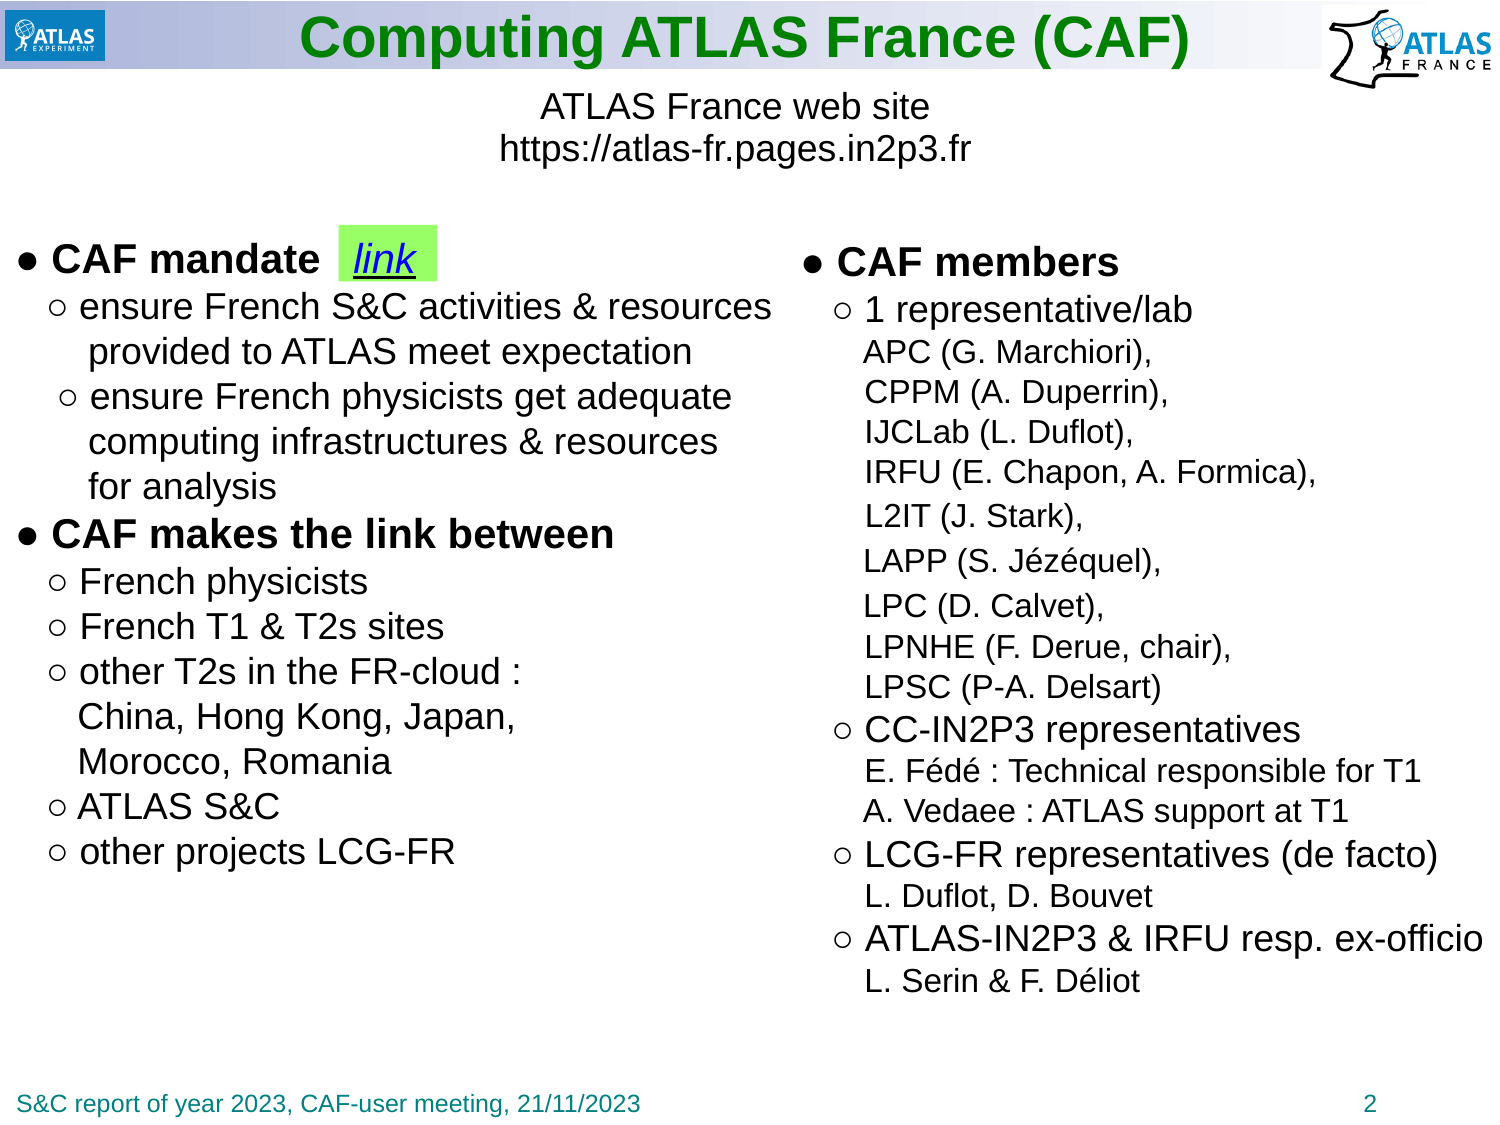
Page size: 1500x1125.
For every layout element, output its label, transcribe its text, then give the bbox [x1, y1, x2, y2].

text_box ATLAS France web site https://atlas-fr.pages.in2p3.fr [484, 78, 987, 178]
text_box ● CAF members ○ 1 representative/lab APC (G. Marchiori), CPPM (A. Duperrin), IJCLab (L. Duflot), IRFU (E. Chapon, A. Formica), L2IT (J. Stark), LAPP (S. Jézéquel), LPC (D. Calvet), LPNHE (F. Derue, chair), LPSC (P-A. Delsart) ○ CC-IN2P3 representatives E. Fédé : Technical responsible for T1 A. Vedaee : ATLAS support at T1 ○ LCG-FR representatives (de facto) L. Duflot, D. Bouvet ○ ATLAS-IN2P3 & IRFU resp. ex-officio L. Serin & F. Déliot [785, 227, 1500, 902]
text_box Computing ATLAS France (CAF) [1, 0, 1500, 77]
picture [1322, 77, 1498, 93]
text_box ● CAF mandate ○ ensure French S&C activities & resources provided to ATLAS meet expectation ○ ensure French physicists get adequate computing infrastructures & resources for analysis ● CAF makes the link between ○ French physicists ○ French T1 & T2s sites ○ other T2s in the FR-cloud : China, Hong Kong, Japan, Morocco, Romania ○ ATLAS S&C ○ other projects LCG-FR [0, 224, 839, 788]
text_box link [338, 224, 437, 282]
